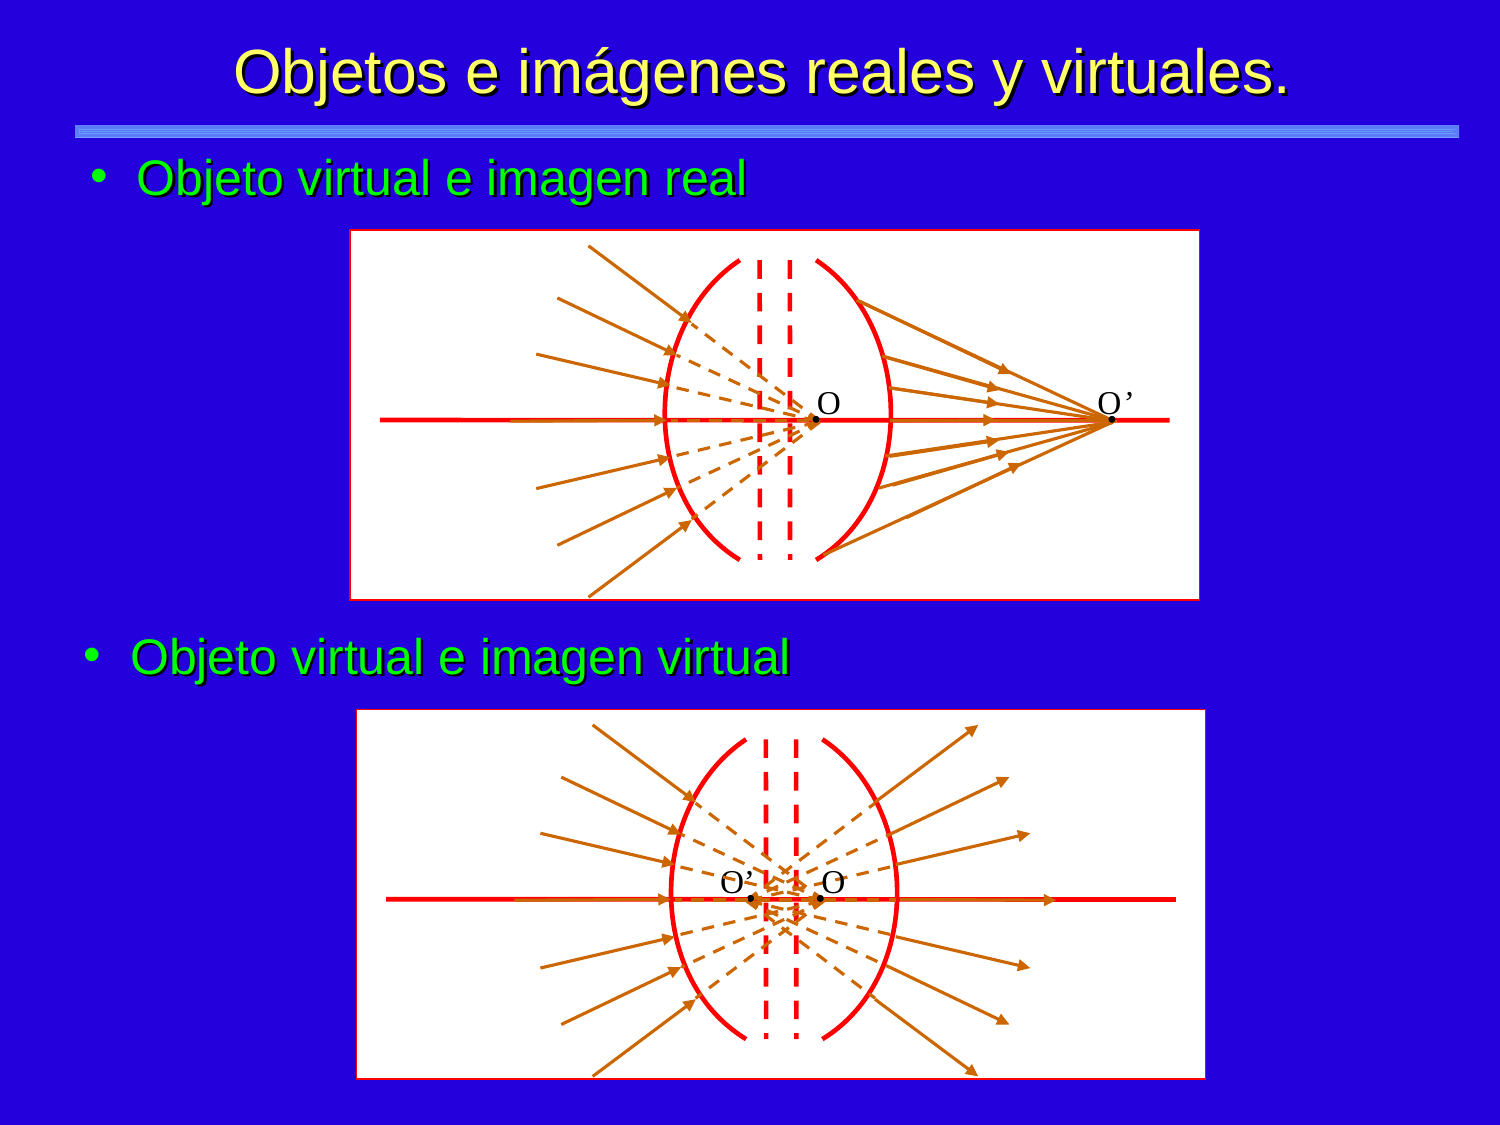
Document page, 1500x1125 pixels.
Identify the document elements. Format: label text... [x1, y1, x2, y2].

text_box Objeto virtual e imagen real [74, 137, 1463, 226]
text_box O [802, 860, 865, 901]
text_box O [797, 380, 861, 422]
text_box [75, 125, 1460, 137]
text_box O’ [706, 860, 769, 901]
text_box O’ [1090, 380, 1141, 422]
text_box Objetos e imágenes reales y virtuales. [50, 23, 1476, 114]
text_box [356, 709, 1206, 1080]
text_box Objeto virtual e imagen virtual [68, 616, 1457, 705]
text_box [350, 230, 1200, 601]
